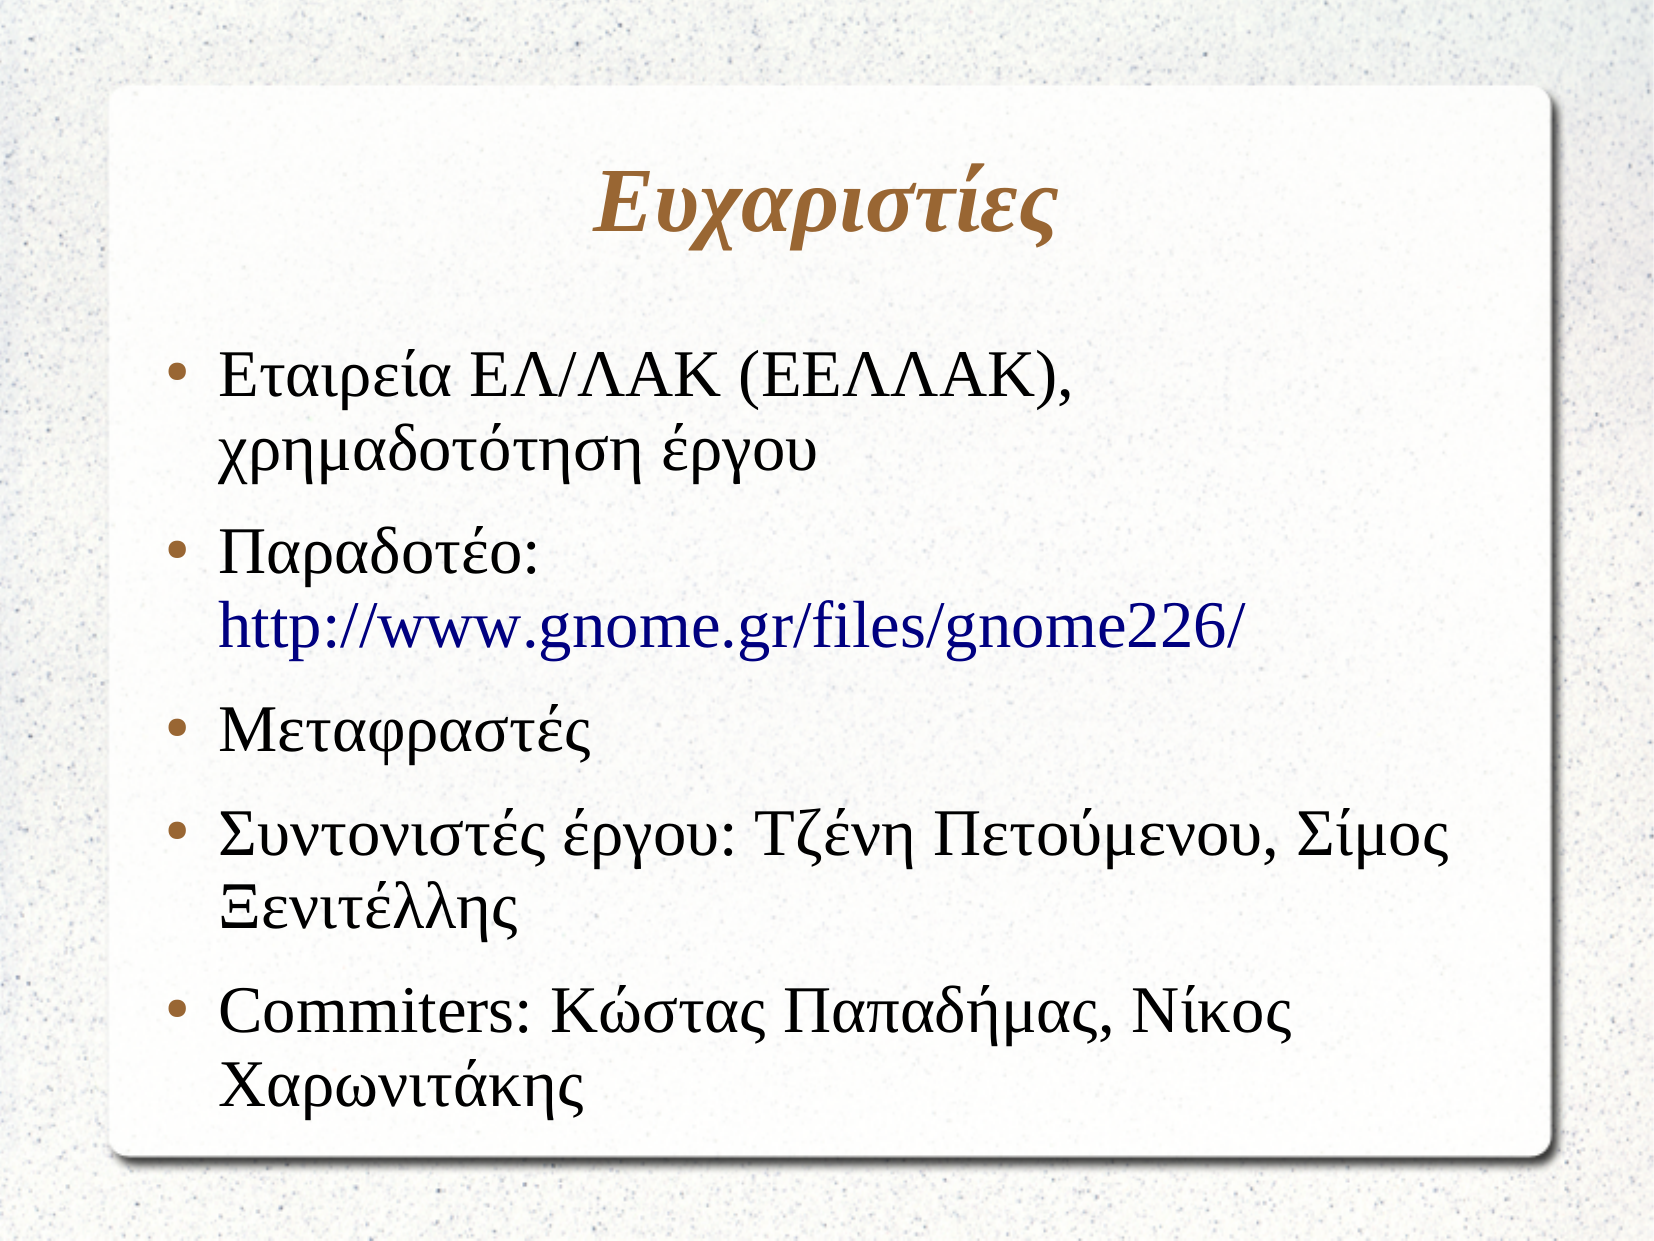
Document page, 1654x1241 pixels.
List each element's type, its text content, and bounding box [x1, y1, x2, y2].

picture [0, 0, 1654, 1241]
title Ευχαριστίες [118, 104, 1536, 297]
list Εταιρεία ΕΛ/ΛΑΚ (ΕΕΛΛΑΚ), χρημαδοτότηση έργου Παραδοτέο: http://www.gnome.gr/files/gnome226/ Μεταφραστές Συντονιστές έργου: Τζένη Πετούμενου, Σίμος Ξενιτέλλης Commiters: Κώστας Παπαδήμας, Νίκος Χαρωνιτάκης [147, 336, 1506, 1182]
